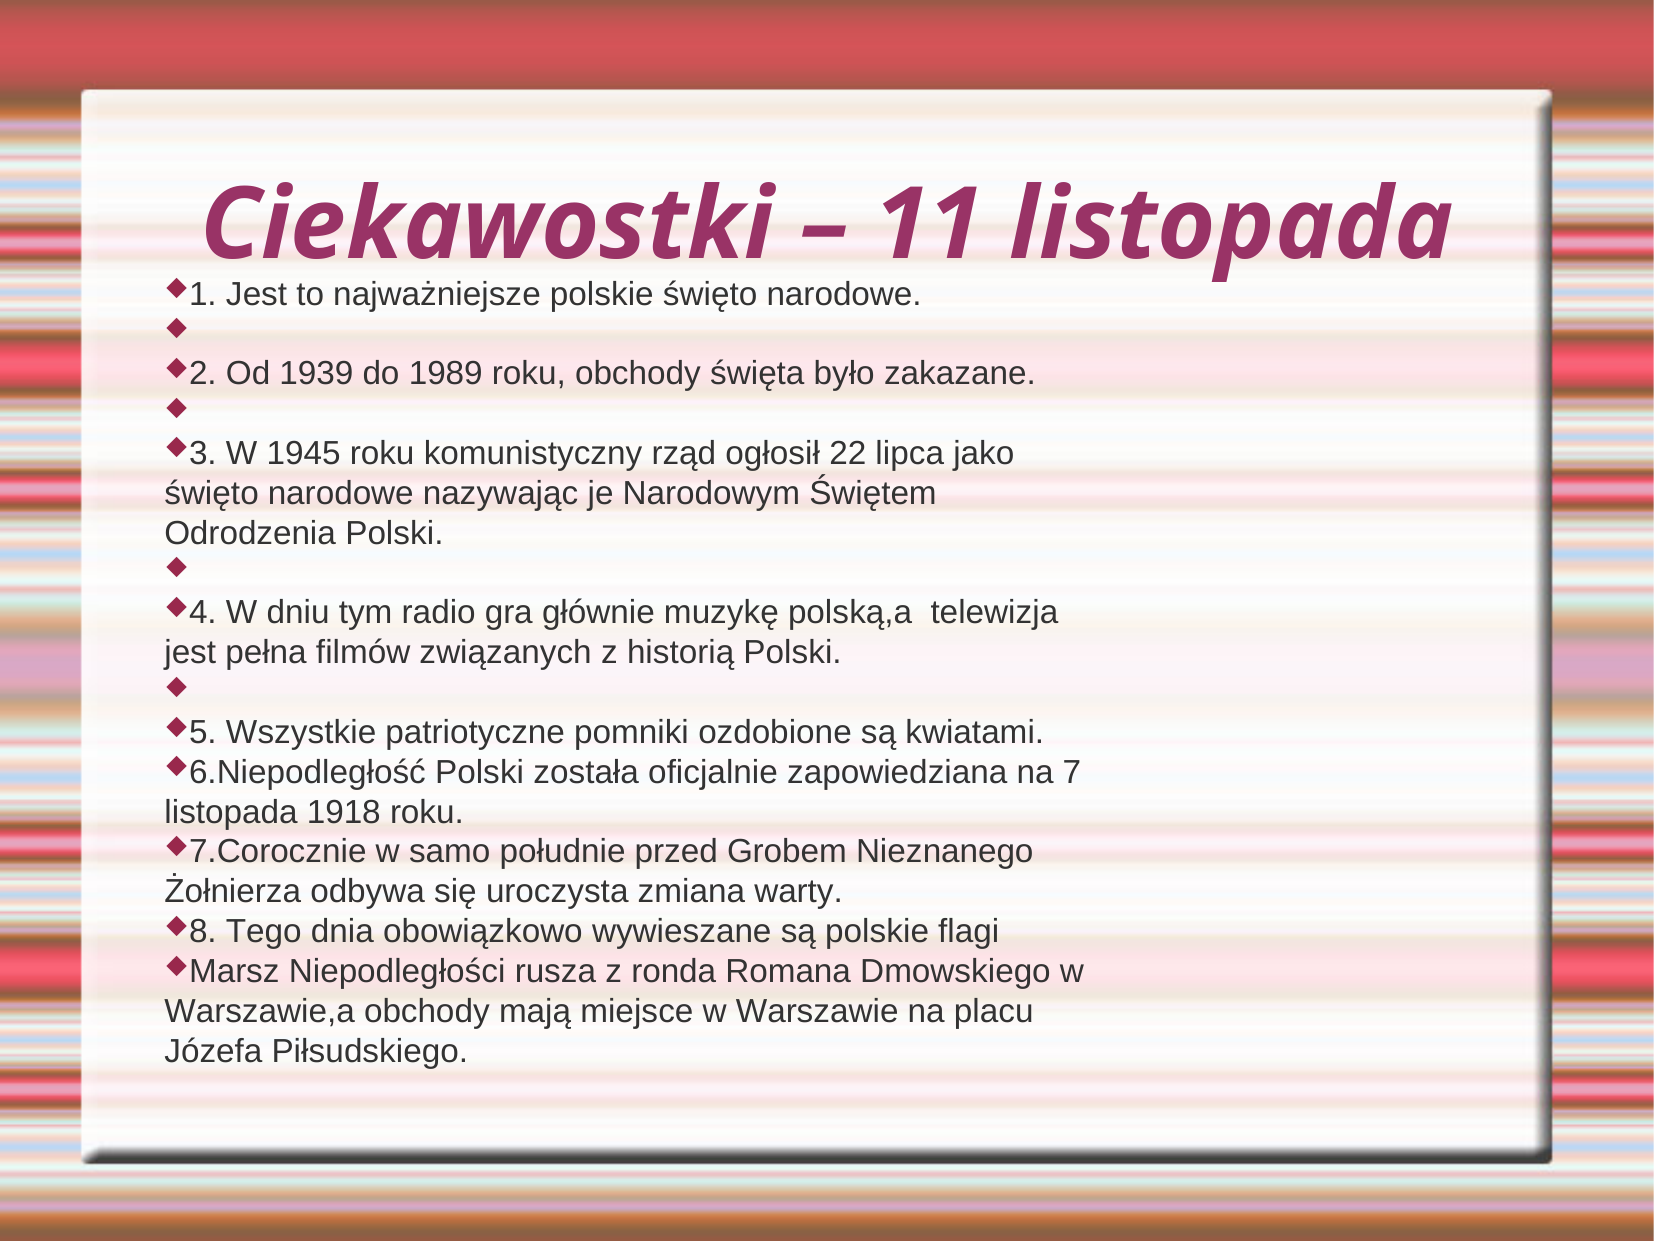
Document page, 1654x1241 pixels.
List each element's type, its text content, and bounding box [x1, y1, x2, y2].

title Ciekawostki – 11 listopada [121, 114, 1534, 322]
list 1. Jest to najważniejsze polskie święto narodowe. 2. Od 1939 do 1989 roku, obchody święta było zakazane. 3. W 1945 roku komunistyczny rząd ogłosił 22 lipca jako święto narodowe nazywając je Narodowym Świętem Odrodzenia Polski. 4. W dniu tym radio gra głównie muzykę polską,a telewizja jest pełna filmów związanych z historią Polski. 5. Wszystkie patriotyczne pomniki ozdobione są kwiatami. 6.Niepodległość Polski została oficjalnie zapowiedziana na 7 listopada 1918 roku. 7.Corocznie w samo południe przed Grobem Nieznanego Żołnierza odbywa się uroczysta zmiana warty. 8. Tego dnia obowiązkowo wywieszane są polskie flagi Marsz Niepodległości rusza z ronda Romana Dmowskiego w Warszawie,a obchody mają miejsce w Warszawie na placu Józefa Piłsudskiego. [164, 271, 1117, 1129]
